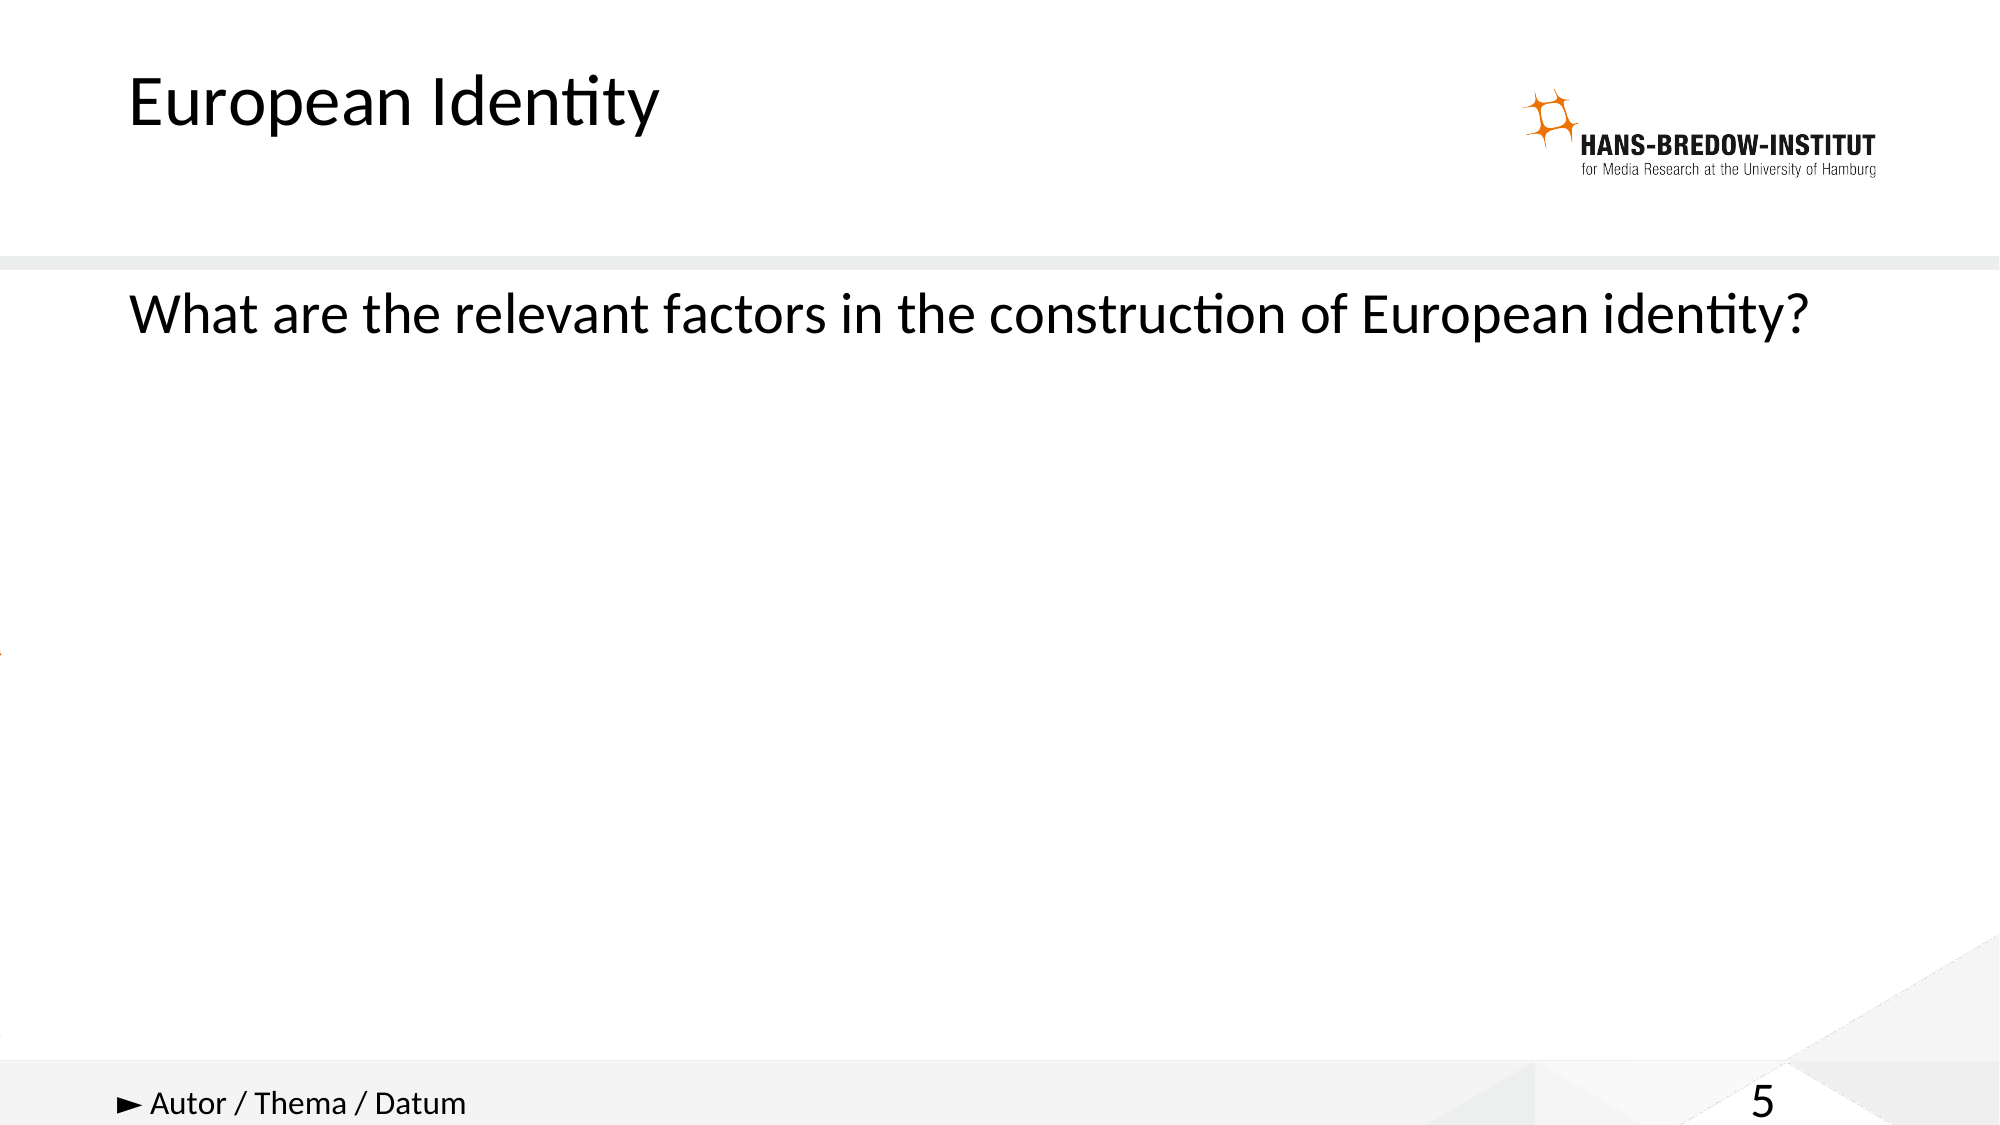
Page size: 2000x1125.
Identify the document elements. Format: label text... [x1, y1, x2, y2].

text_box European Identity [113, 45, 1413, 233]
text_box What are the relevant factors in the construction of European identity? [114, 267, 1887, 1036]
text_box <Nummer> [1735, 1060, 1827, 1125]
picture [1522, 89, 1876, 178]
